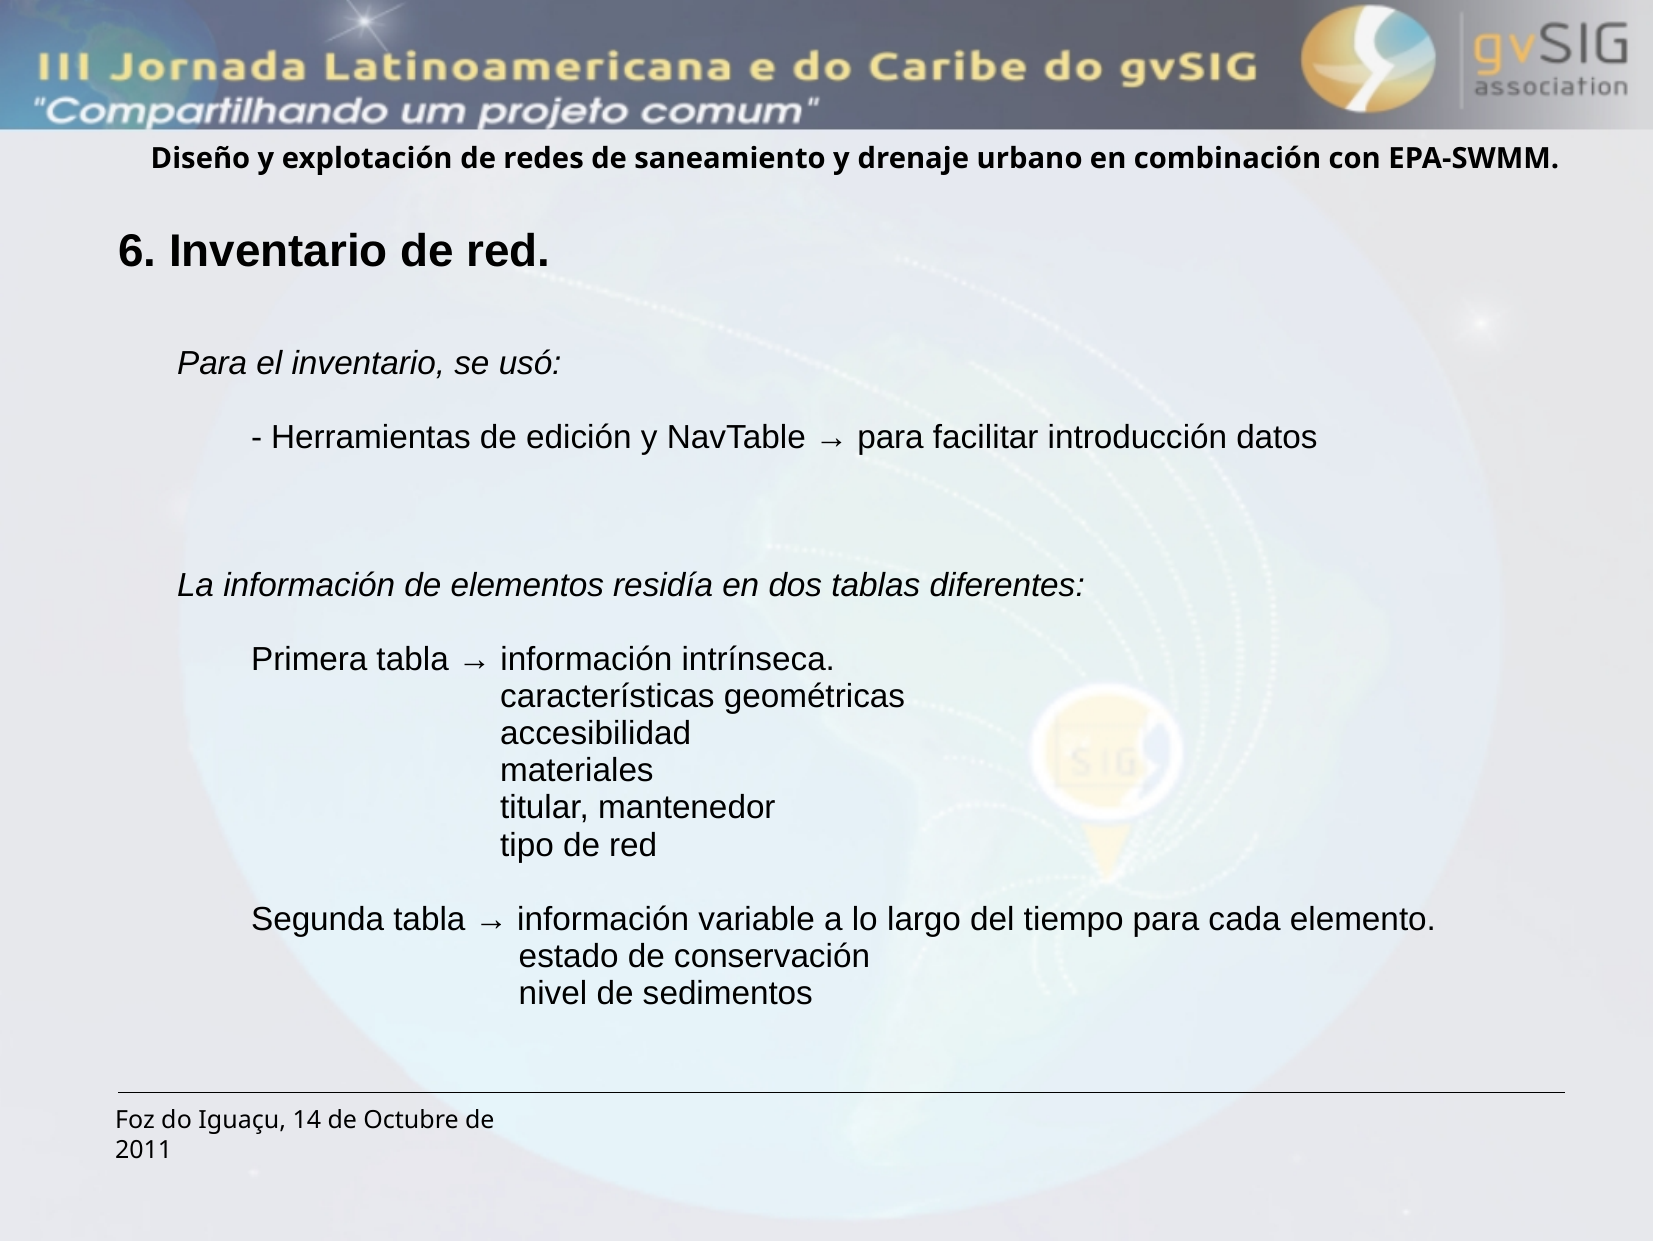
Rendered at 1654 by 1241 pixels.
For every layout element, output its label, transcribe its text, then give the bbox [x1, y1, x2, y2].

picture [0, 0, 1653, 1241]
title Diseño y explotación de redes de saneamiento y drenaje urbano en combinación con EPA-SWMM. [76, 131, 1583, 182]
title Foz do Iguaçu, 14 de Octubre de 2011 [100, 1095, 562, 1142]
text_box Para el inventario, se usó: - Herramientas de edición y NavTable → para facilitar introducción datos La información de elementos residía en dos tablas diferentes: Primera tabla → información intrínseca. características geométricas accesibilidad materiales titular, mantenedor tipo de red Segunda tabla → información variable a lo largo del tiempo para cada elemento. estado de conservación nivel de sedimentos [177, 341, 1565, 1015]
text_box 6. Inventario de red. [118, 224, 798, 277]
